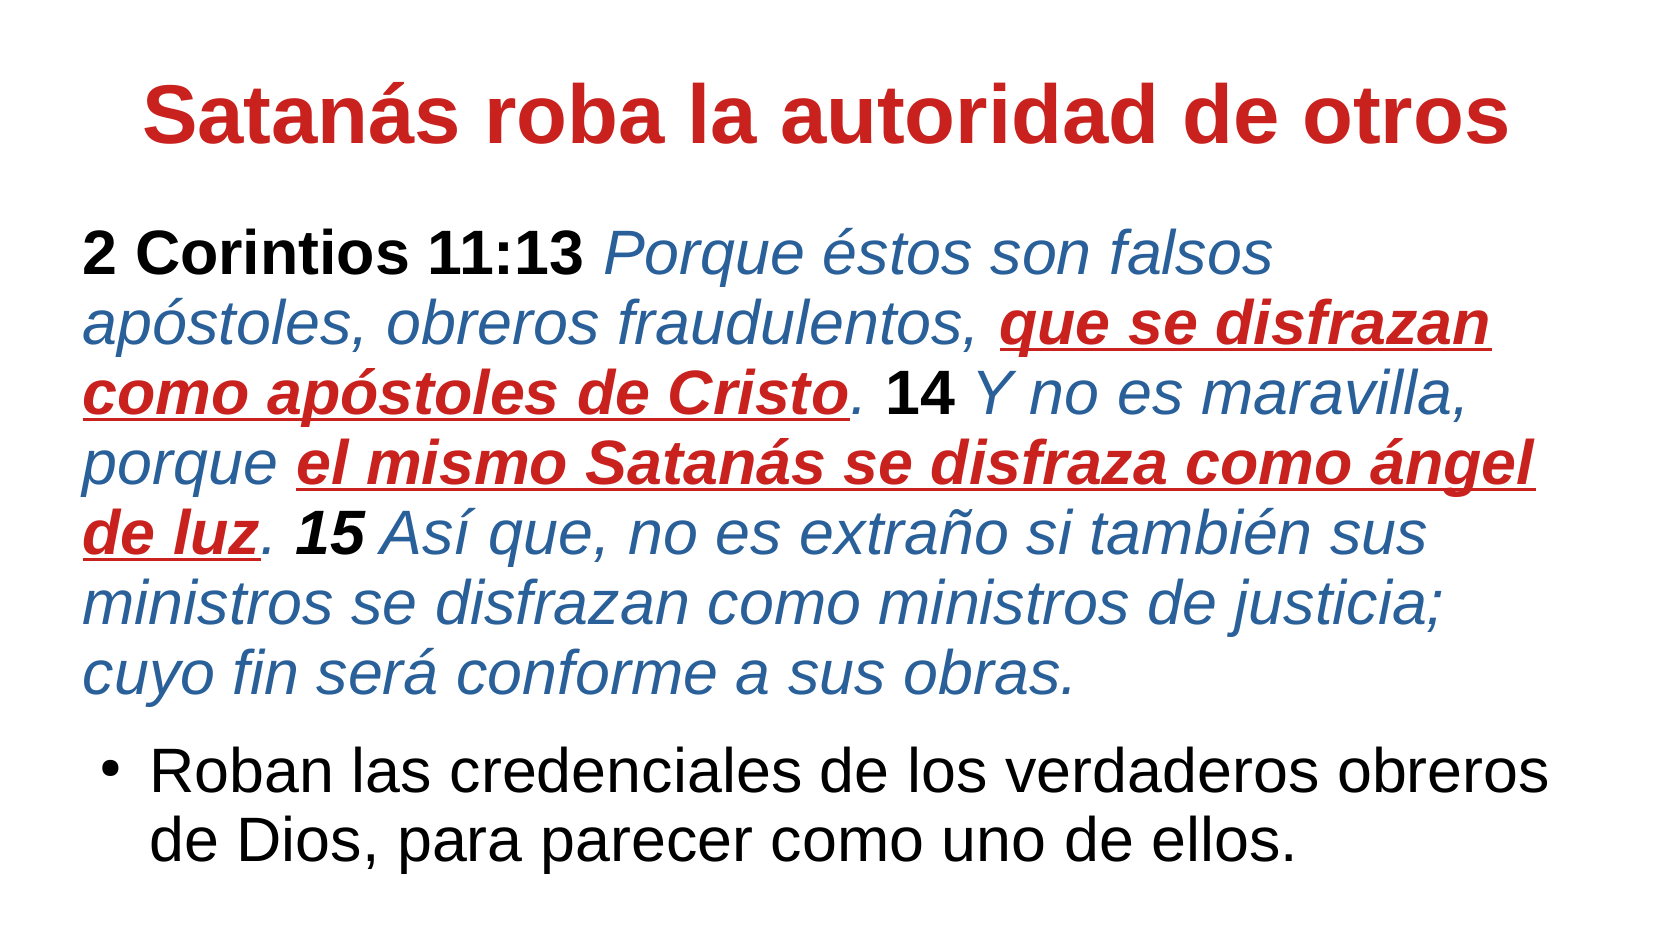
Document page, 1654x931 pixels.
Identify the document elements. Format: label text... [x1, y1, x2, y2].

list 2 Corintios 11:13 Porque éstos son falsos apóstoles, obreros fraudulentos, que se disfrazan como apóstoles de Cristo. 14 Y no es maravilla, porque el mismo Satanás se disfraza como ángel de luz. 15 Así que, no es extraño si también sus ministros se disfrazan como ministros de justicia; cuyo fin será conforme a sus obras. Roban las credenciales de los verdaderos obreros de Dios, para parecer como uno de ellos. [82, 217, 1571, 889]
title Satanás roba la autoridad de otros [82, 37, 1571, 193]
